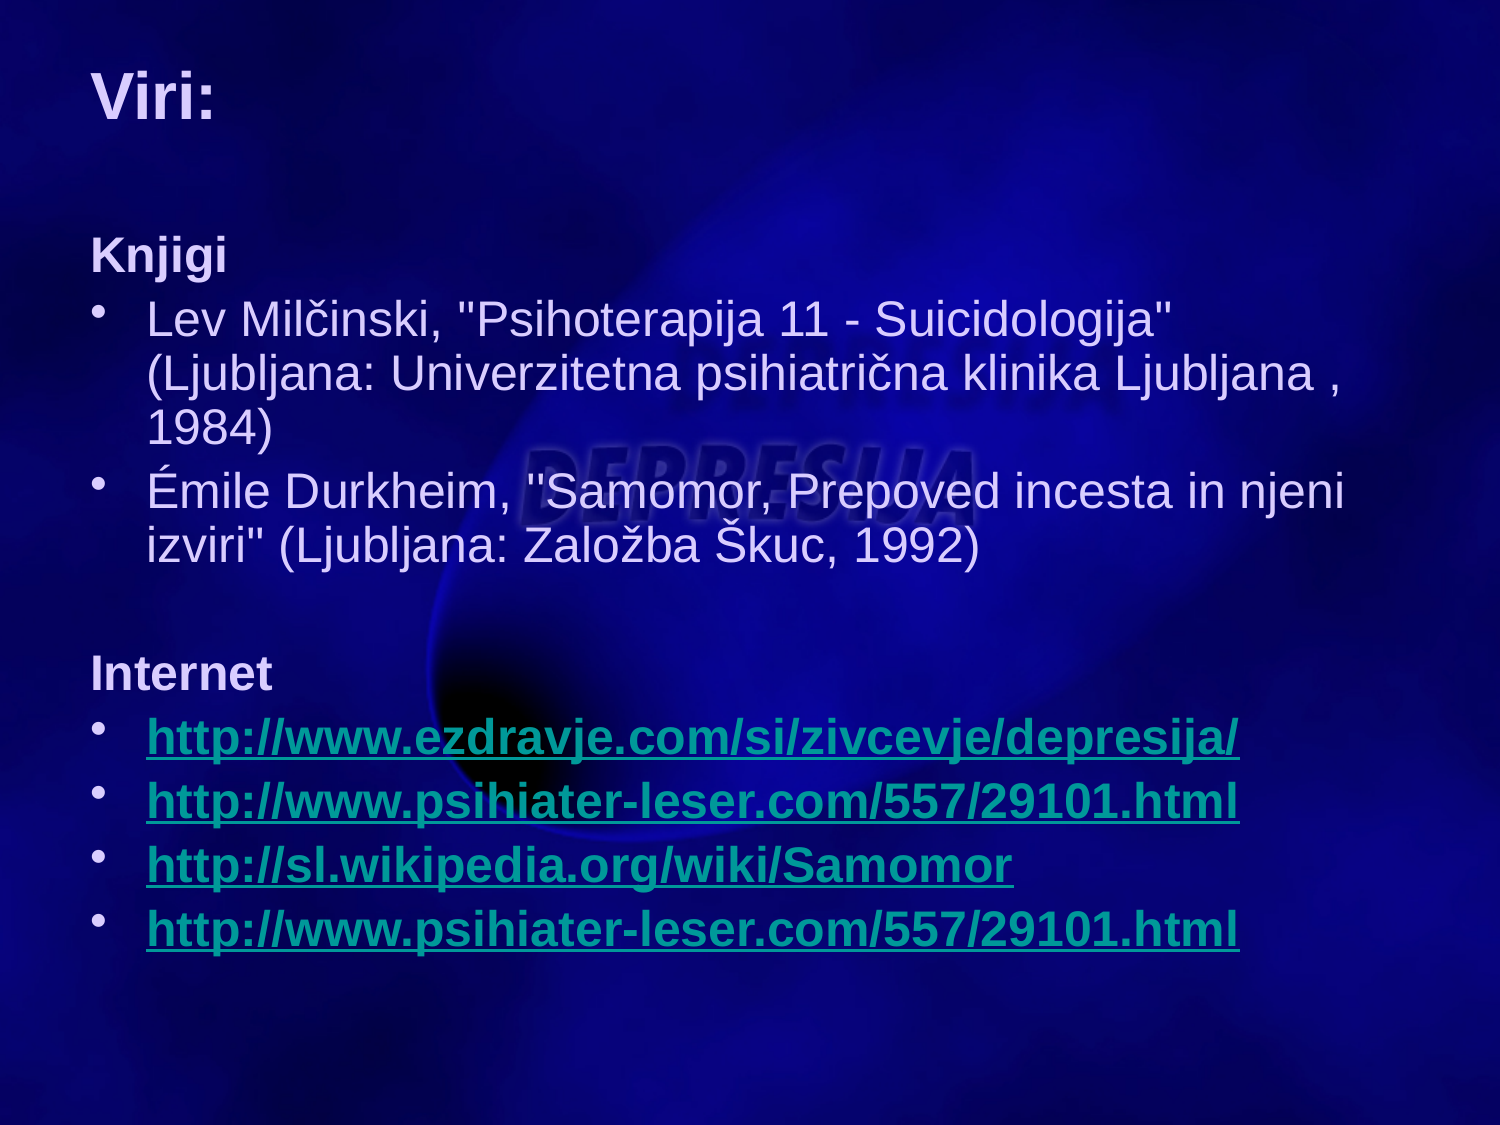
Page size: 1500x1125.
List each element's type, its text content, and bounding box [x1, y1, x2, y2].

list Viri: Knjigi Lev Milčinski, ''Psihoterapija 11 - Suicidologija'' (Ljubljana: Univerzitetna psihiatrična klinika Ljubljana , 1984) Émile Durkheim, ''Samomor, Prepoved incesta in njeni izviri'' (Ljubljana: Založba Škuc, 1992) Internet http://www.ezdravje.com/si/zivcevje/depresija/ http://www.psihiater-leser.com/557/29101.html http://sl.wikipedia.org/wiki/Samomor http://www.psihiater-leser.com/557/29101.html [75, 54, 1425, 1005]
picture [0, 0, 1500, 1125]
